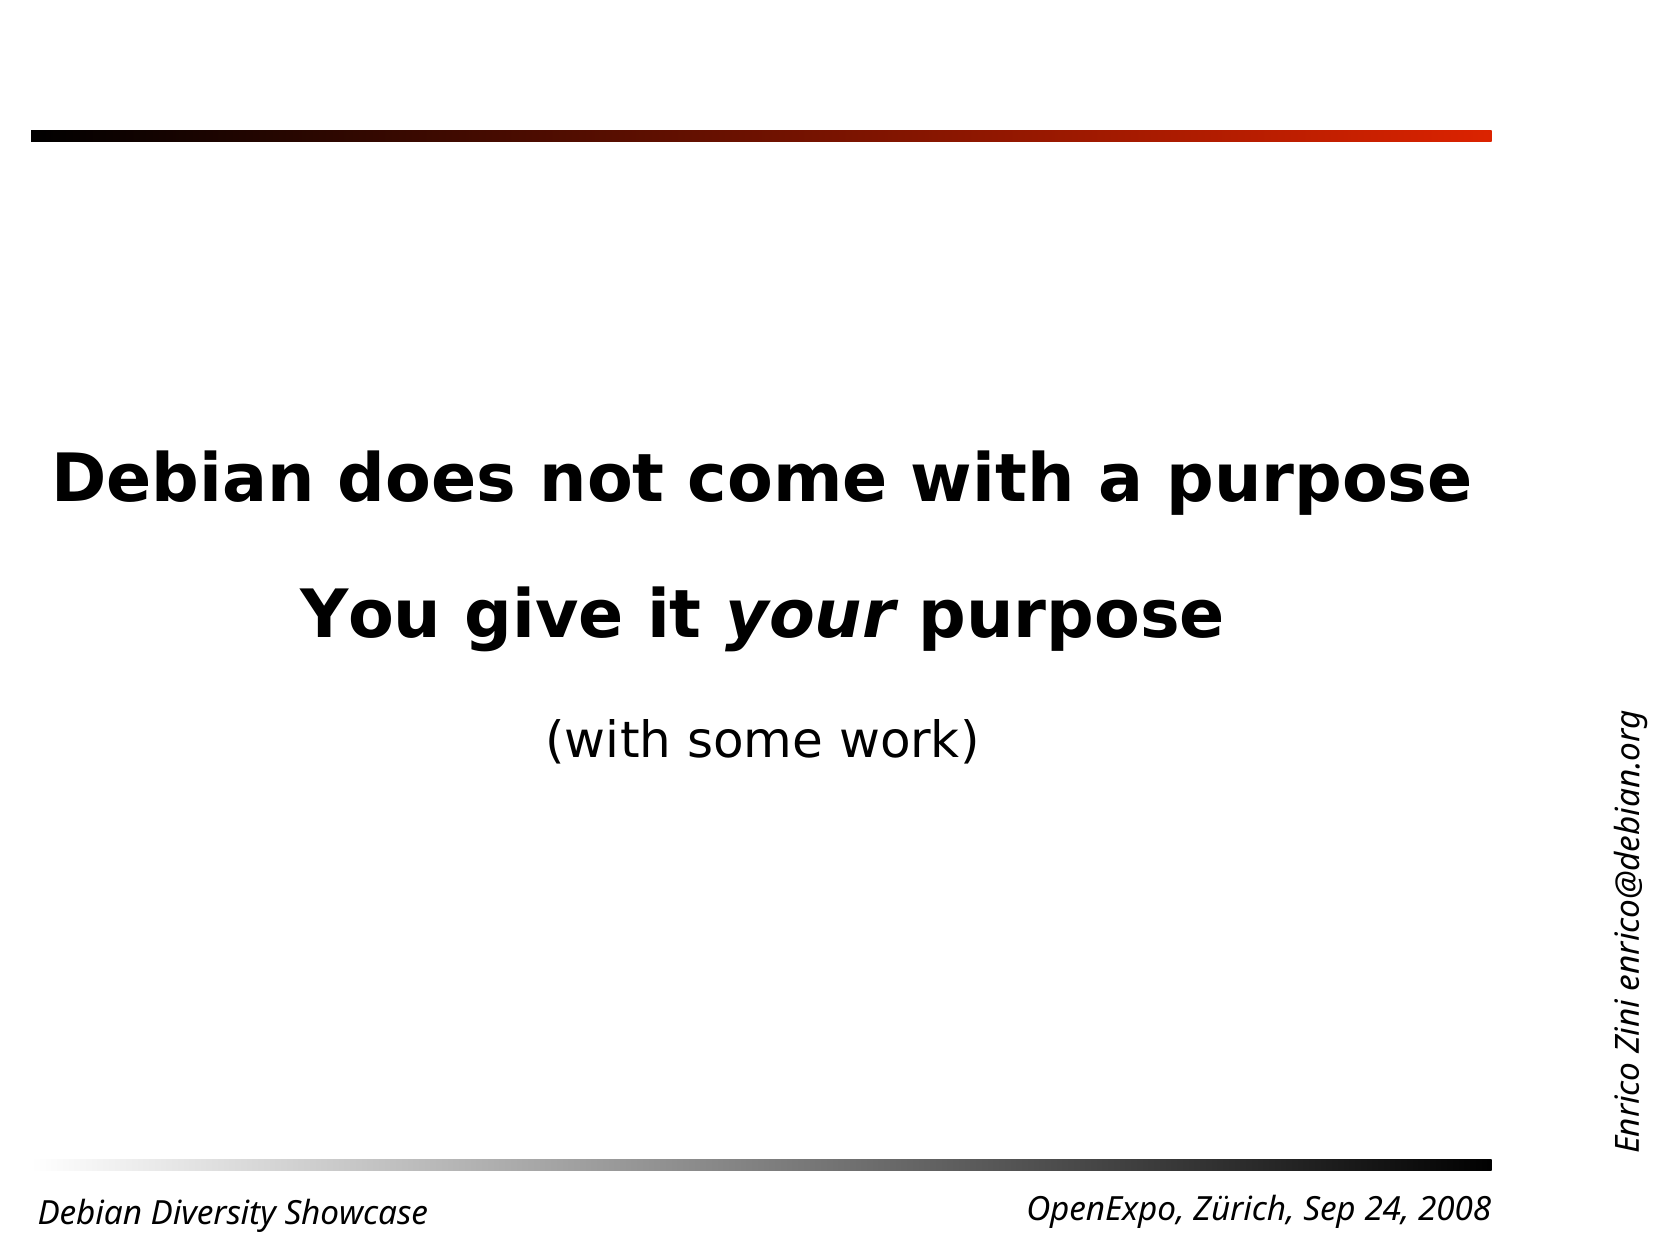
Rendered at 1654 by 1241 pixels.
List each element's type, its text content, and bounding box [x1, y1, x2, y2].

text_box Debian does not come with a purpose You give it your purpose (with some work) [30, 439, 1495, 770]
